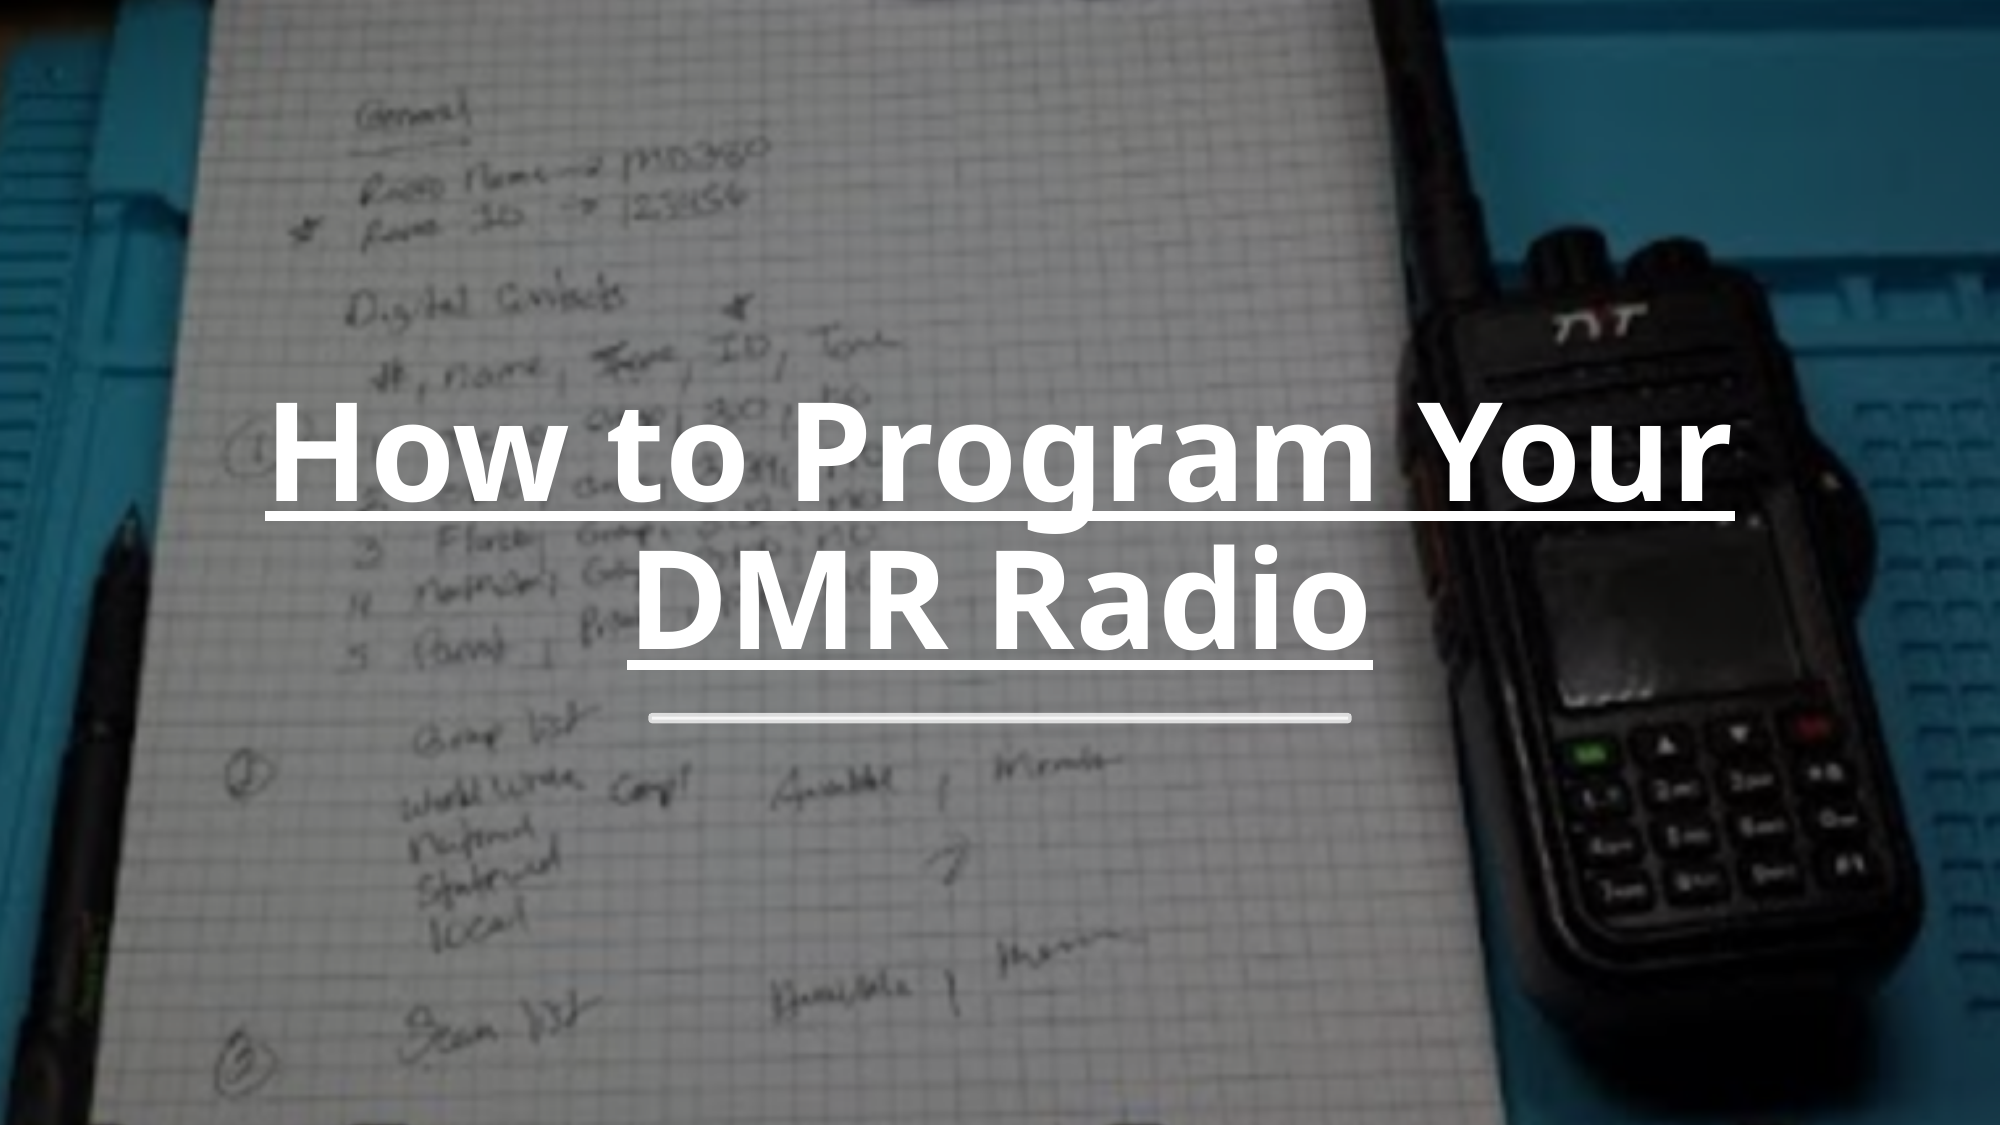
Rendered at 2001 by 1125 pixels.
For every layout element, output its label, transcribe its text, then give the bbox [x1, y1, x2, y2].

title How to Program Your DMR Radio [249, 184, 1750, 687]
picture [0, 0, 2000, 1125]
